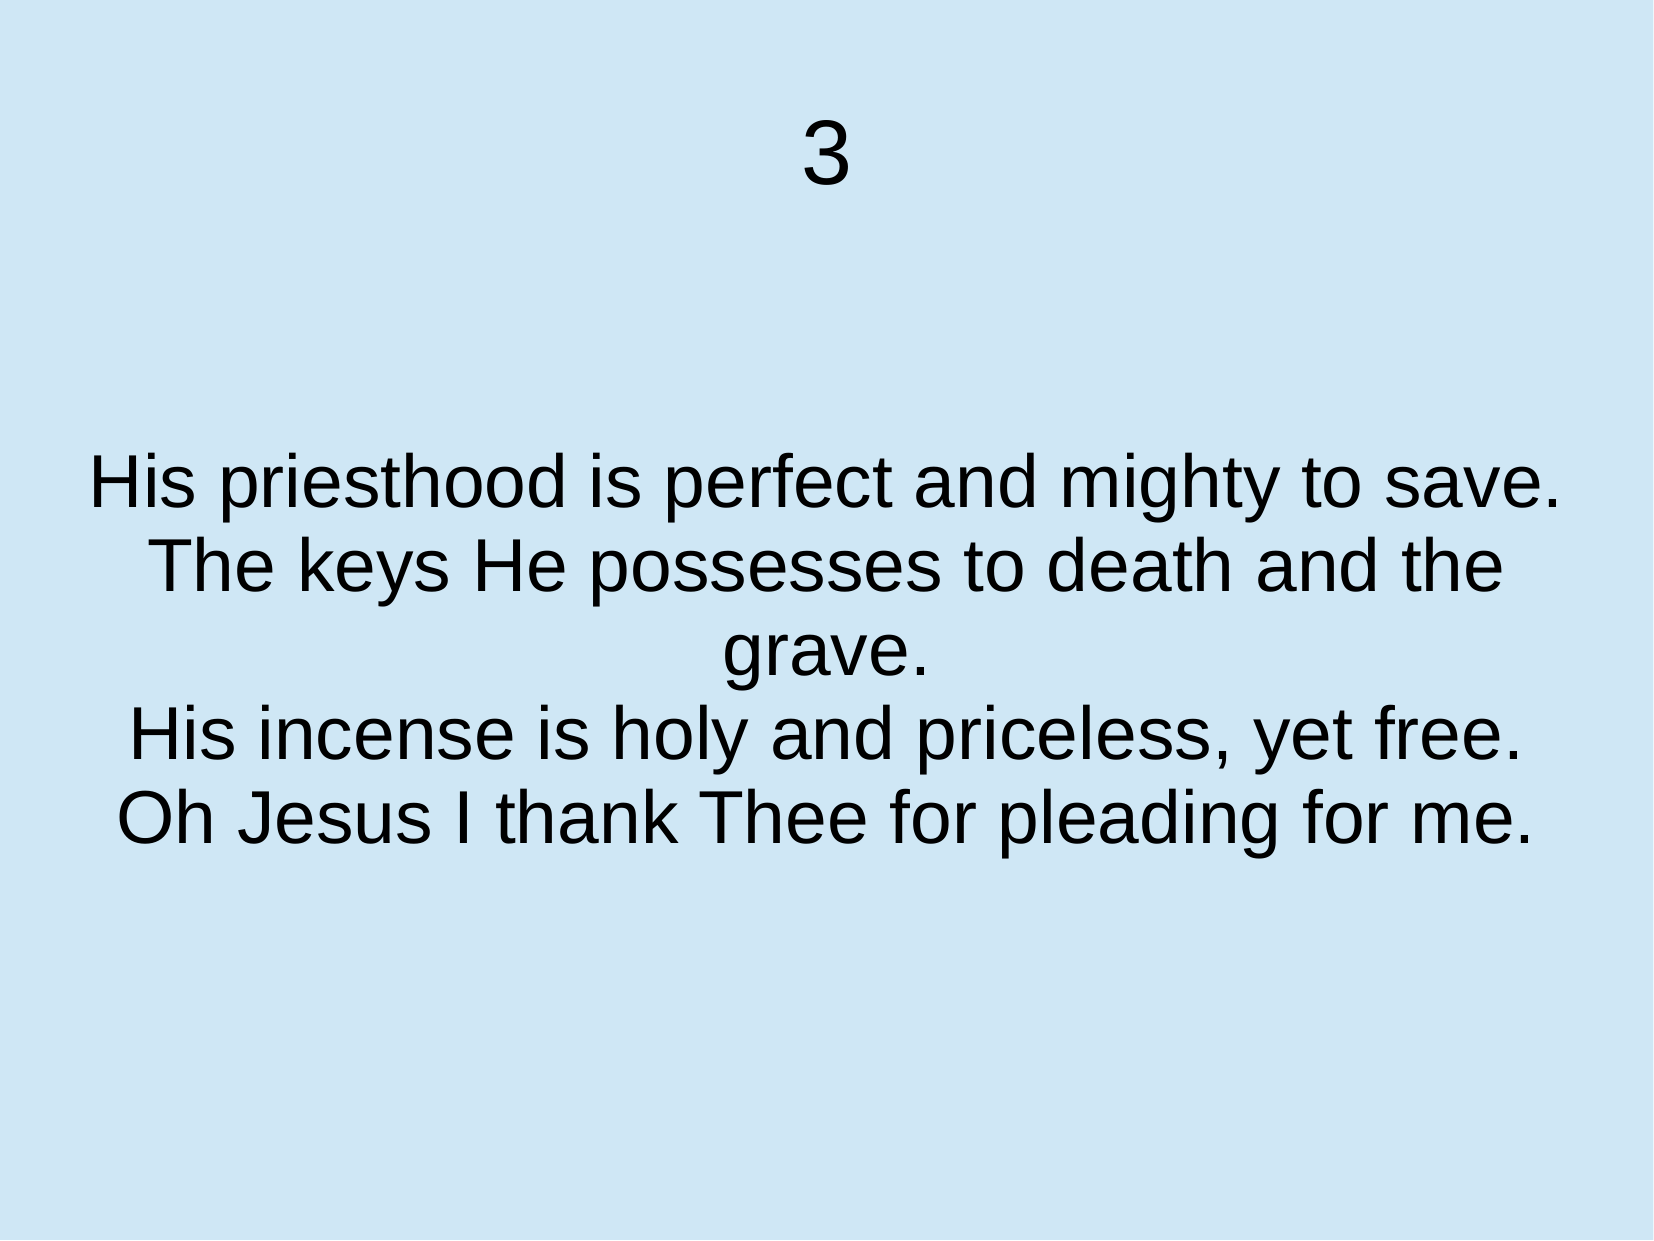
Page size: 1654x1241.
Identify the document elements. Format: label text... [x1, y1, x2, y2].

title 3 [82, 49, 1571, 257]
subtitle His priesthood is perfect and mighty to save. The keys He possesses to death and the grave. His incense is holy and priceless, yet free. Oh Jesus I thank Thee for pleading for me. [82, 290, 1571, 1010]
